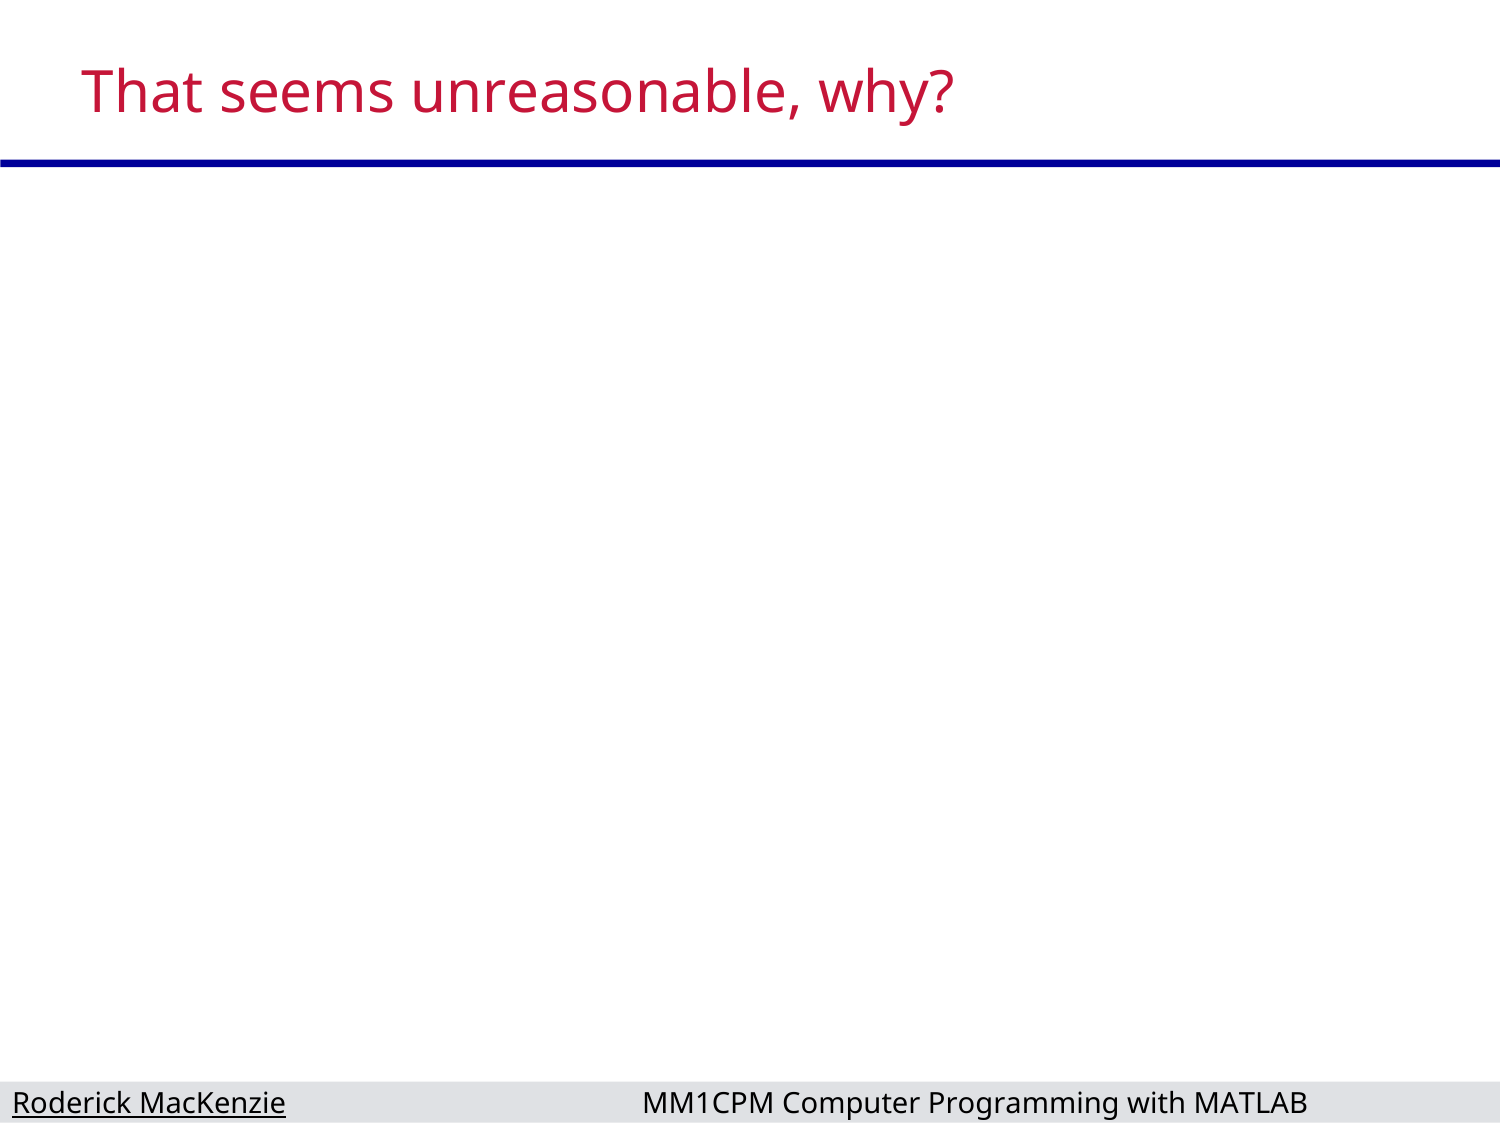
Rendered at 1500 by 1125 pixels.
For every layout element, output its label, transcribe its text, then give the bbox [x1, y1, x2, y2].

title That seems unreasonable, why? [67, 14, 1428, 166]
